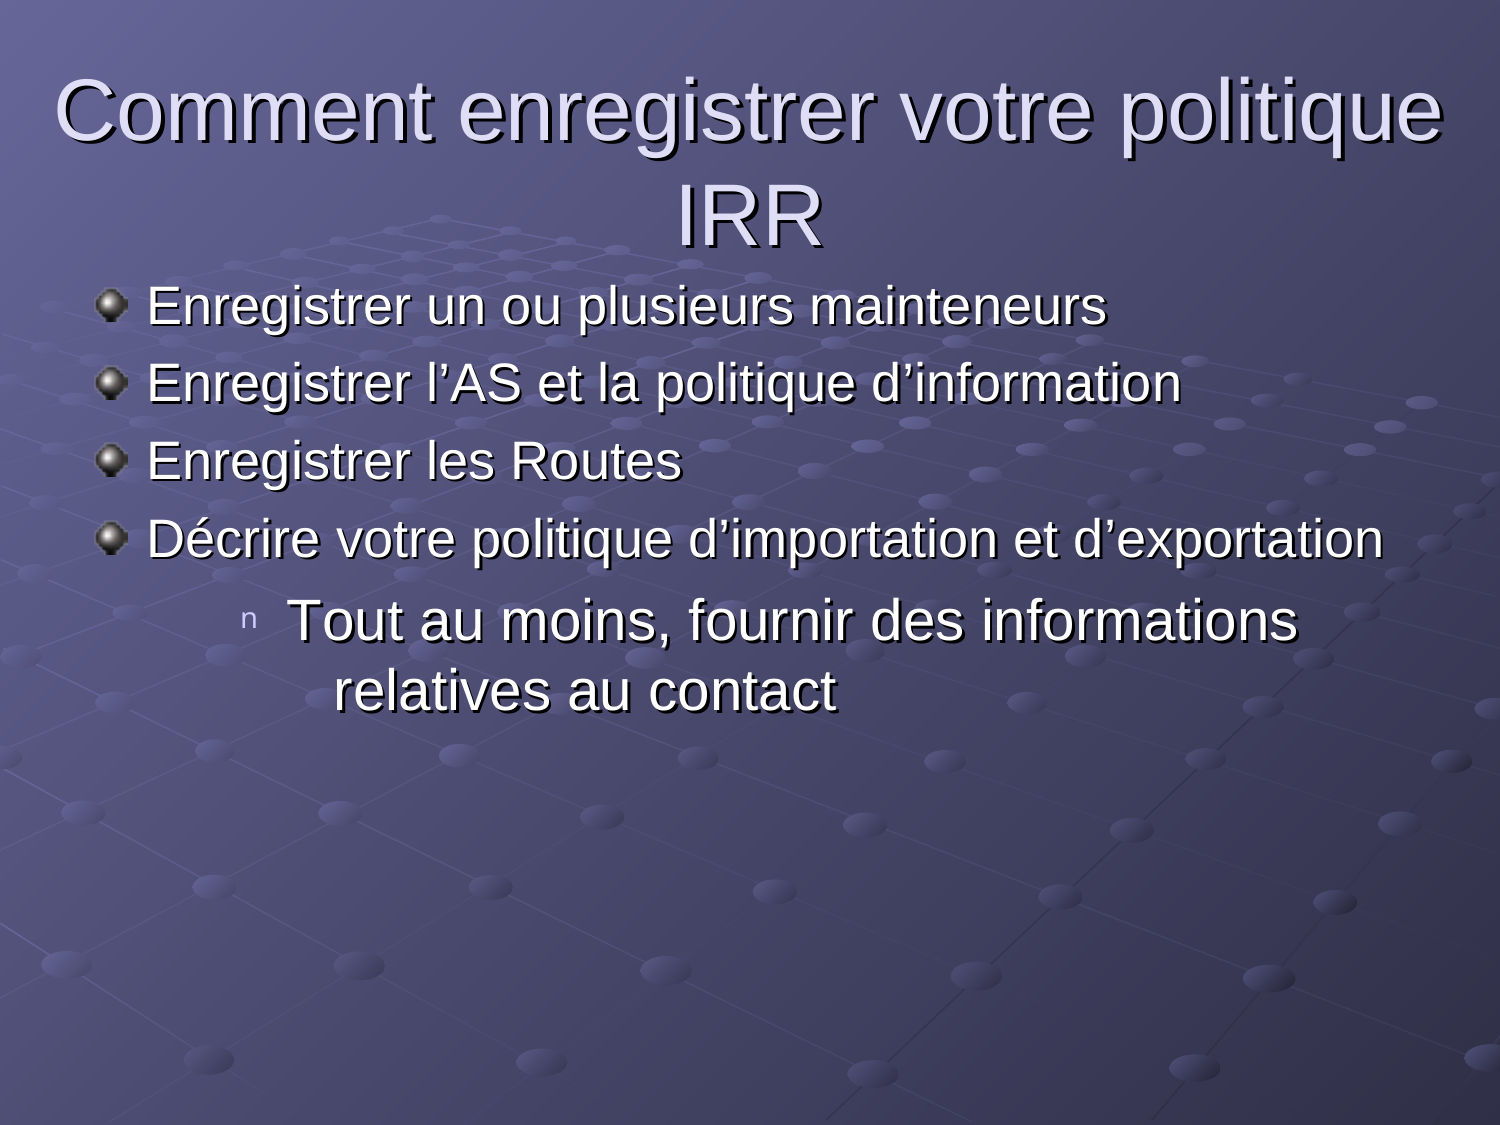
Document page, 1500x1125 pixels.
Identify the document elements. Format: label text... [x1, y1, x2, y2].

list Enregistrer un ou plusieurs mainteneurs Enregistrer l’AS et la politique d’information Enregistrer les Routes Décrire votre politique d’importation et d’exportation Tout au moins, fournir des informations relatives au contact [75, 262, 1426, 1007]
title Comment enregistrer votre politique IRR [29, 45, 1471, 233]
